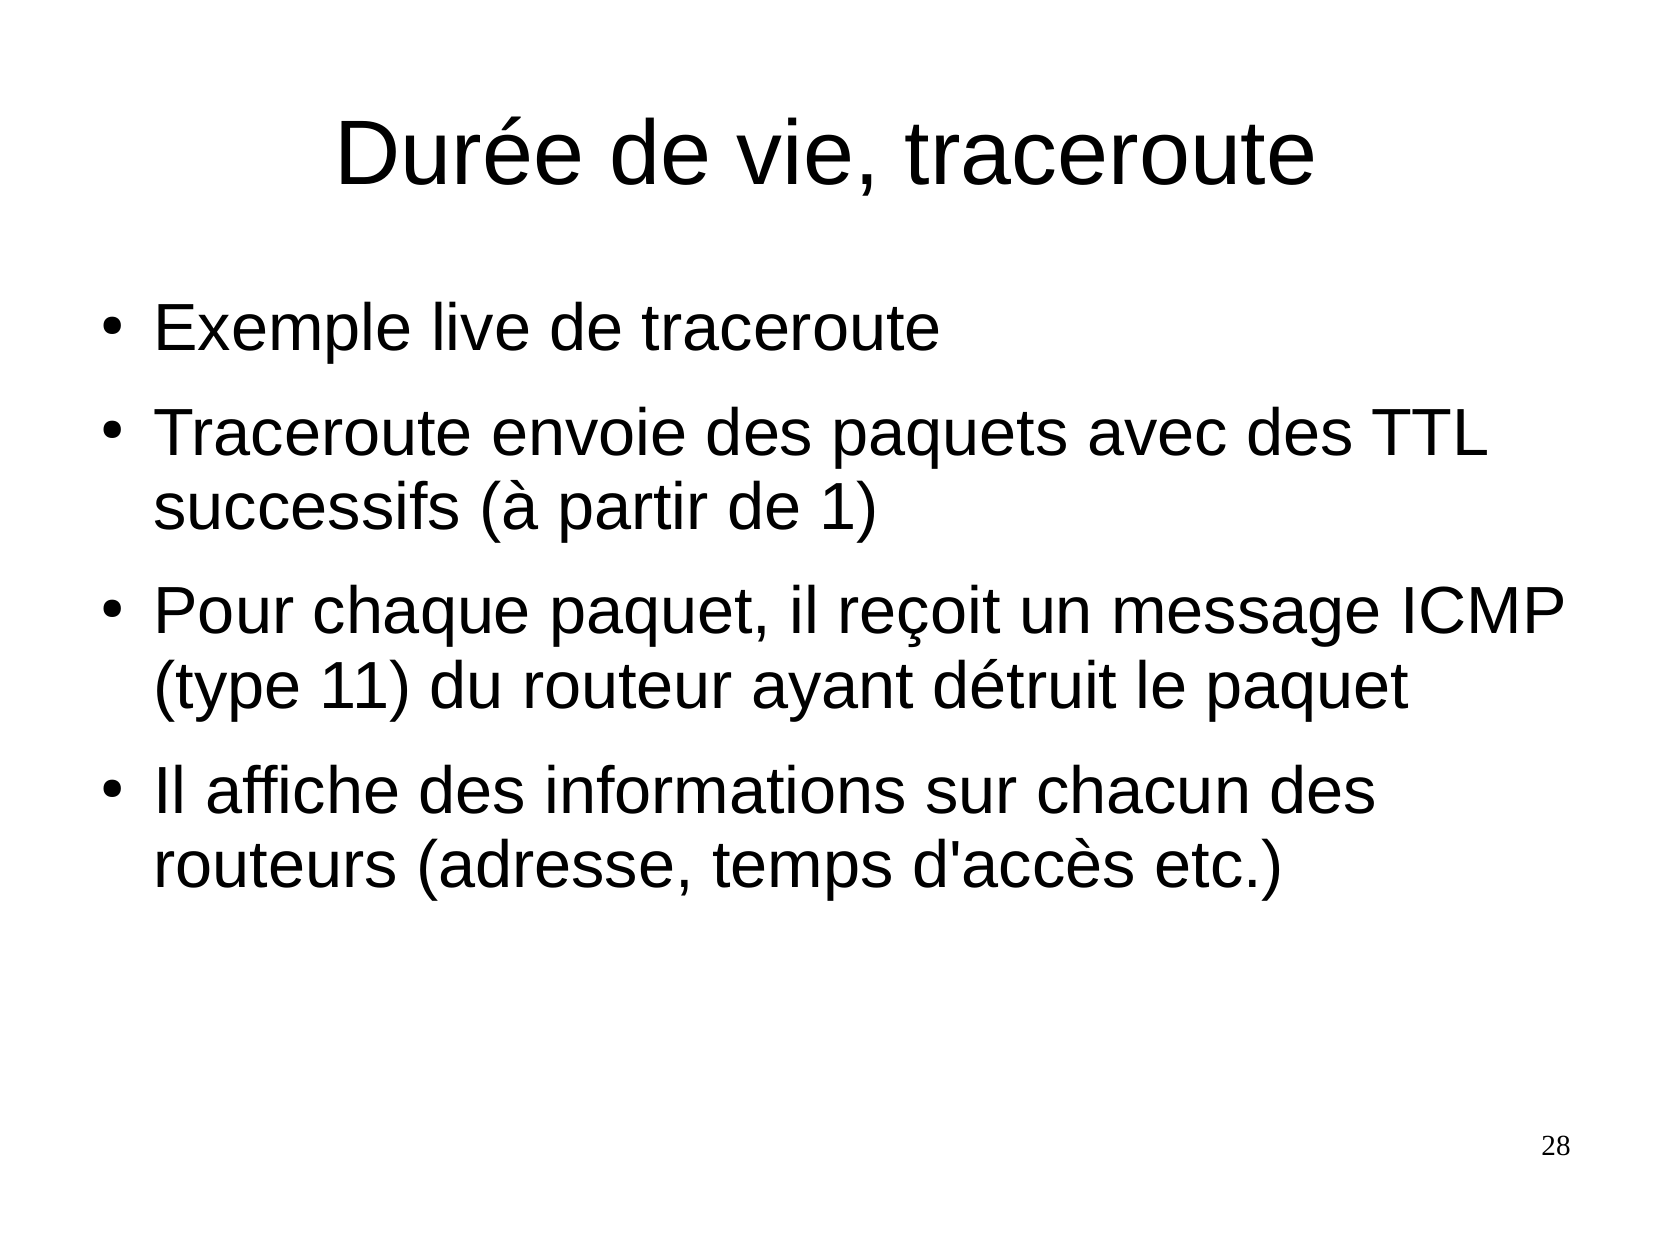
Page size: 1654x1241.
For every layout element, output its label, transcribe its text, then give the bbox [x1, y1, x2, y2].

list Exemple live de traceroute Traceroute envoie des paquets avec des TTL successifs (à partir de 1) Pour chaque paquet, il reçoit un message ICMP (type 11) du routeur ayant détruit le paquet Il affiche des informations sur chacun des routeurs (adresse, temps d'accès etc.) [82, 290, 1571, 1109]
title Durée de vie, traceroute [82, 49, 1571, 257]
